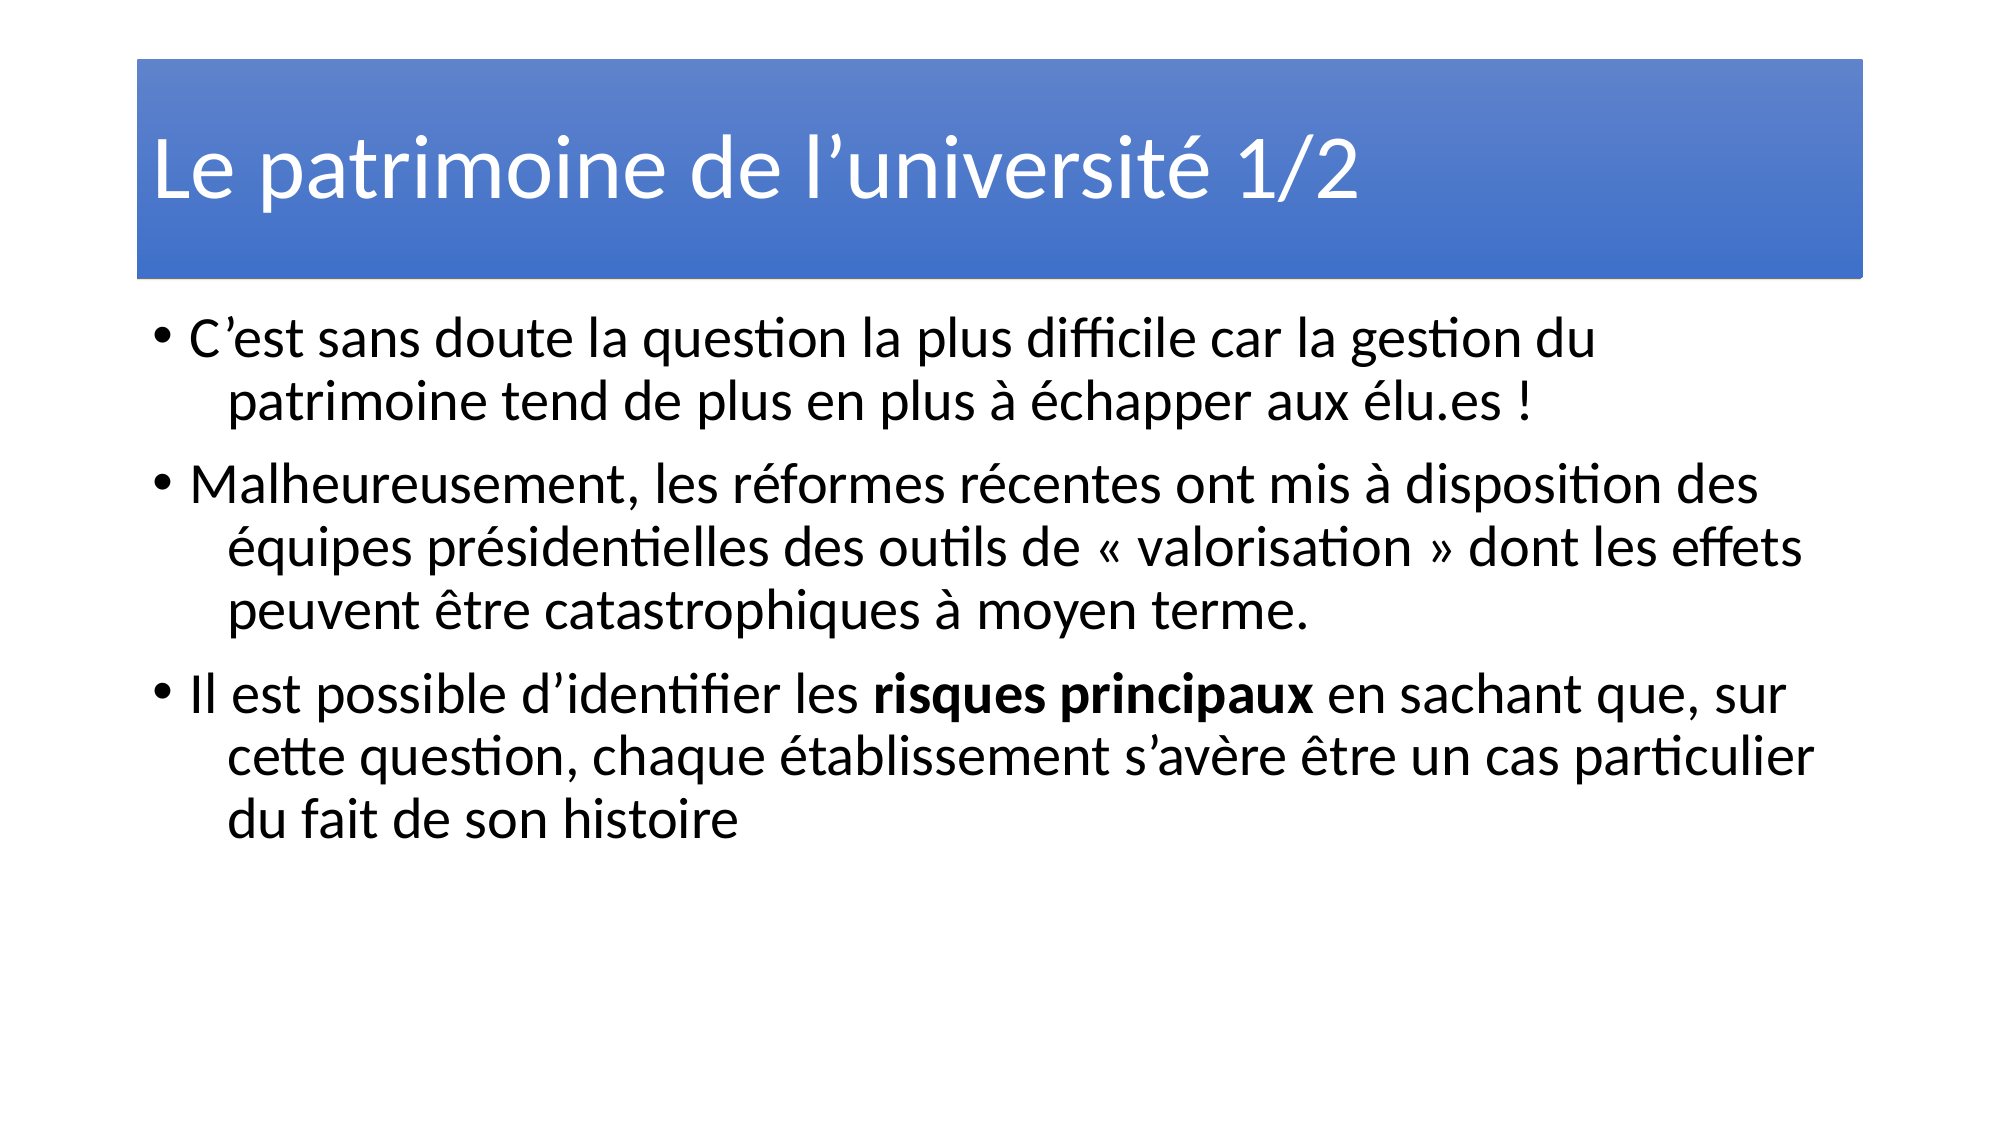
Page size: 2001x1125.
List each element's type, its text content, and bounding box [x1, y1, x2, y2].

list C’est sans doute la question la plus difficile car la gestion du patrimoine tend de plus en plus à échapper aux élu.es ! Malheureusement, les réformes récentes ont mis à disposition des équipes présidentielles des outils de « valorisation » dont les effets peuvent être catastrophiques à moyen terme. Il est possible d’identifier les risques principaux en sachant que, sur cette question, chaque établissement s’avère être un cas particulier du fait de son histoire [137, 299, 1863, 1014]
title Le patrimoine de l’université 1/2 [137, 59, 1863, 278]
